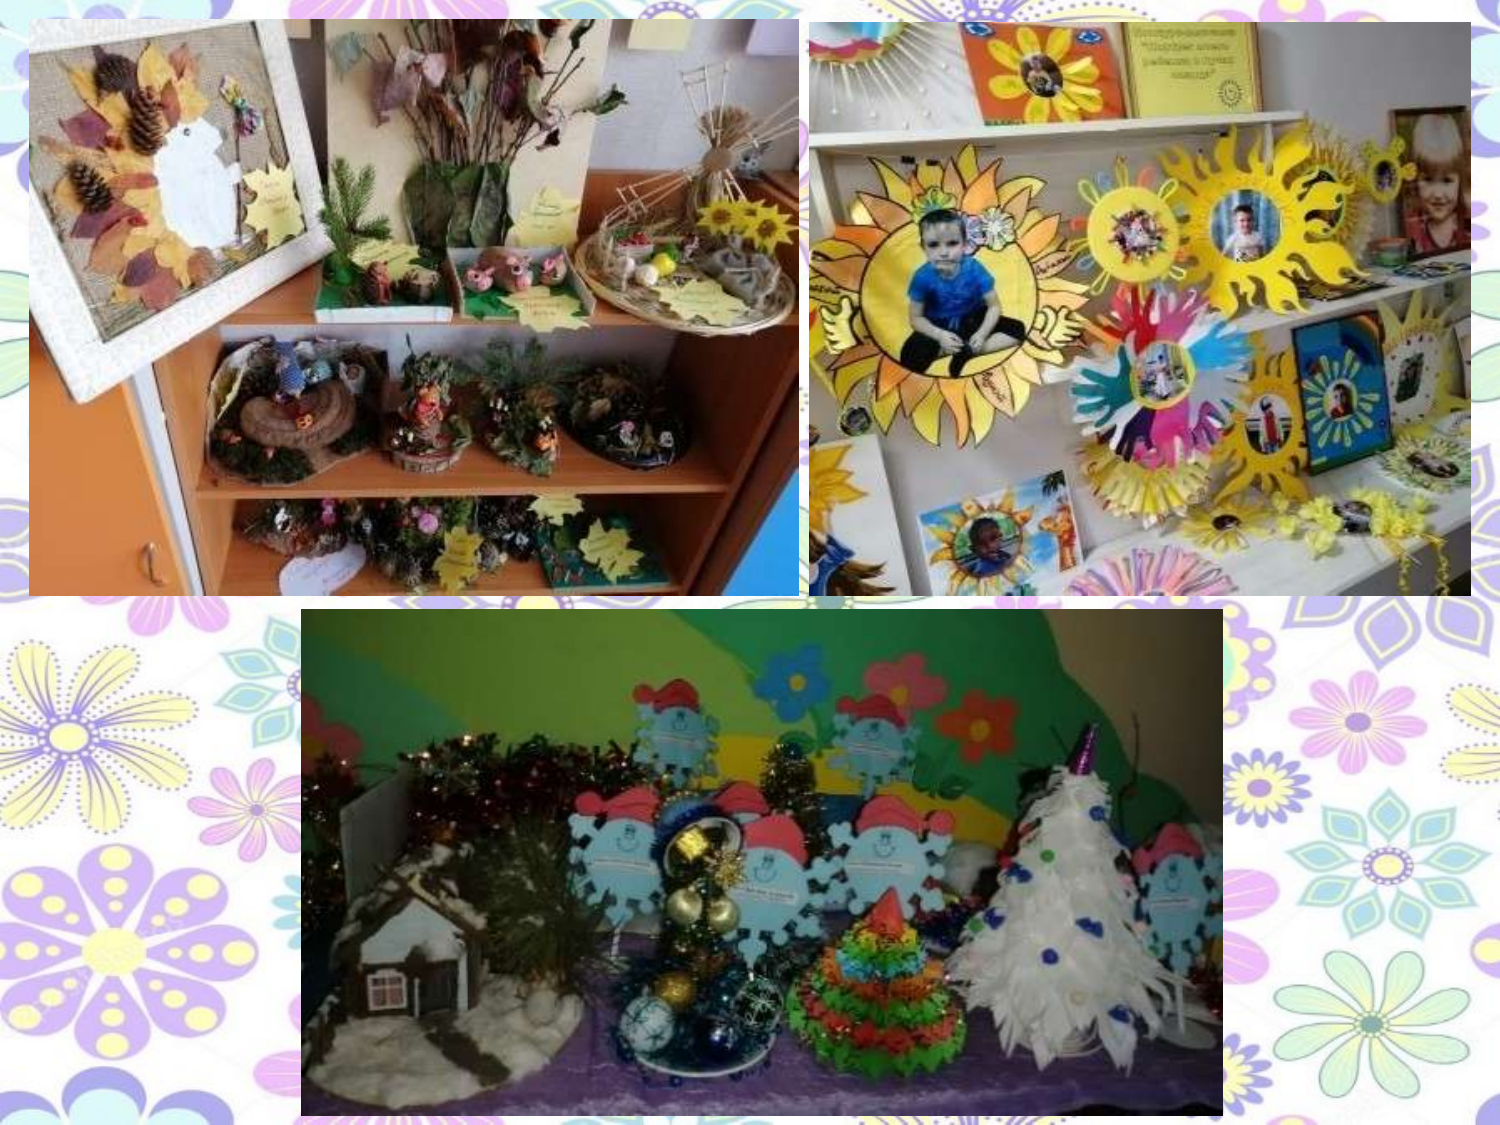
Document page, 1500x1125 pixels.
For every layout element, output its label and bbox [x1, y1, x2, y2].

picture [809, 22, 1471, 596]
picture [29, 19, 799, 596]
picture [301, 609, 1223, 1116]
